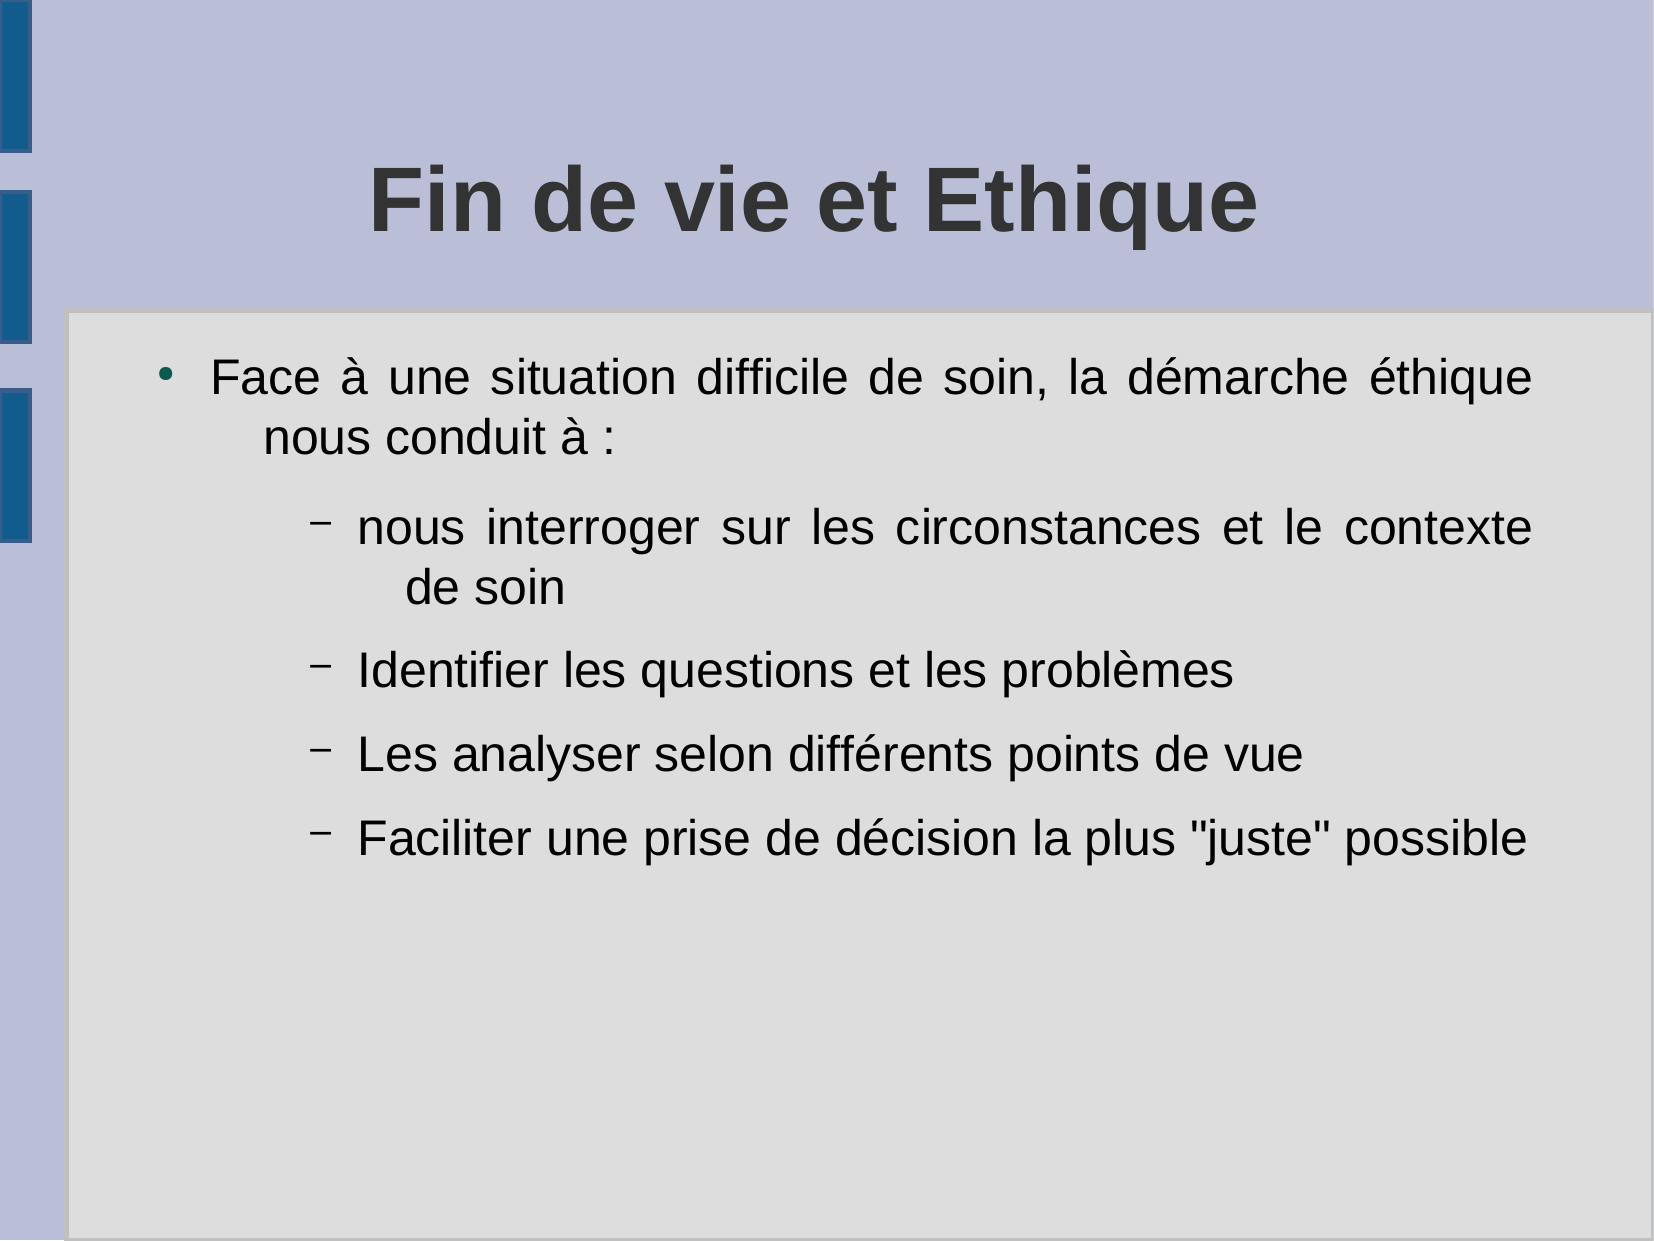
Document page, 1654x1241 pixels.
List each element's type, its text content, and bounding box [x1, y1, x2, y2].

list Face à une situation difficile de soin, la démarche éthique nous conduit à : nous interroger sur les circonstances et le contexte de soin Identifier les questions et les problèmes Les analyser selon différents points de vue Faciliter une prise de décision la plus "juste" possible [121, 344, 1534, 1127]
title Fin de vie et Ethique [121, 139, 1534, 251]
